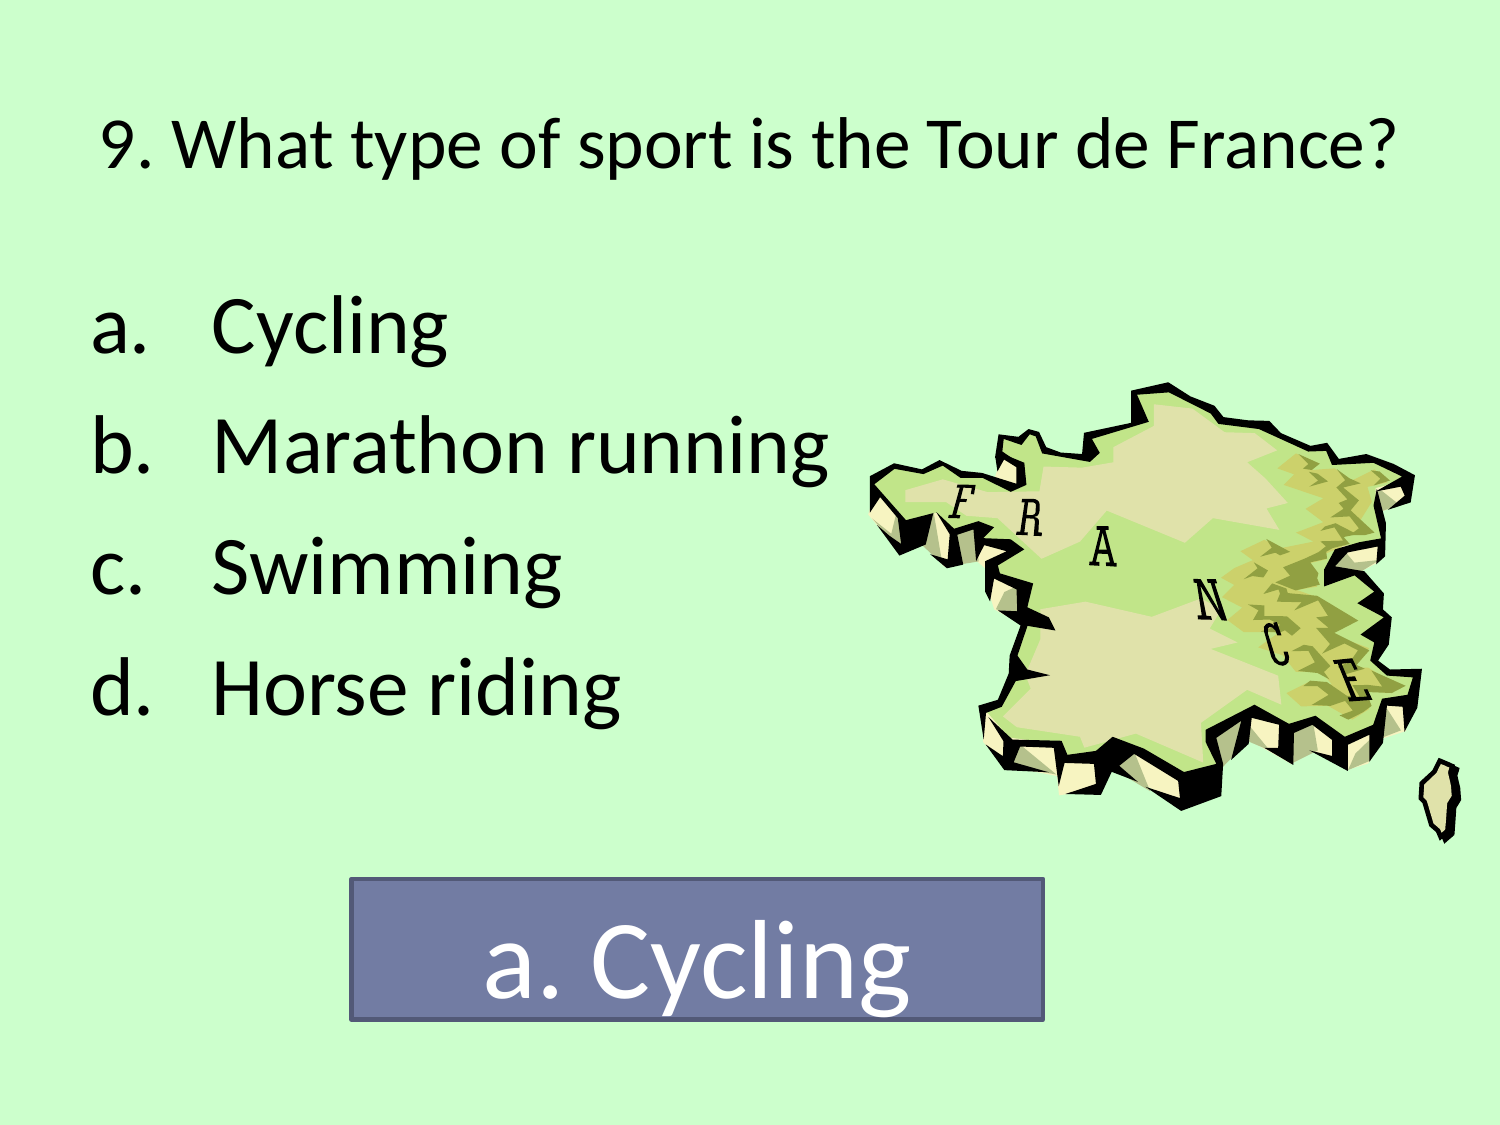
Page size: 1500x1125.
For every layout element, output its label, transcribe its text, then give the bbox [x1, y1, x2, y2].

list Cycling Marathon running Swimming Horse riding [75, 262, 1426, 1005]
text_box a. Cycling [352, 879, 1043, 1020]
title 9. What type of sport is the Tour de France? [75, 45, 1426, 233]
picture [868, 382, 1462, 844]
